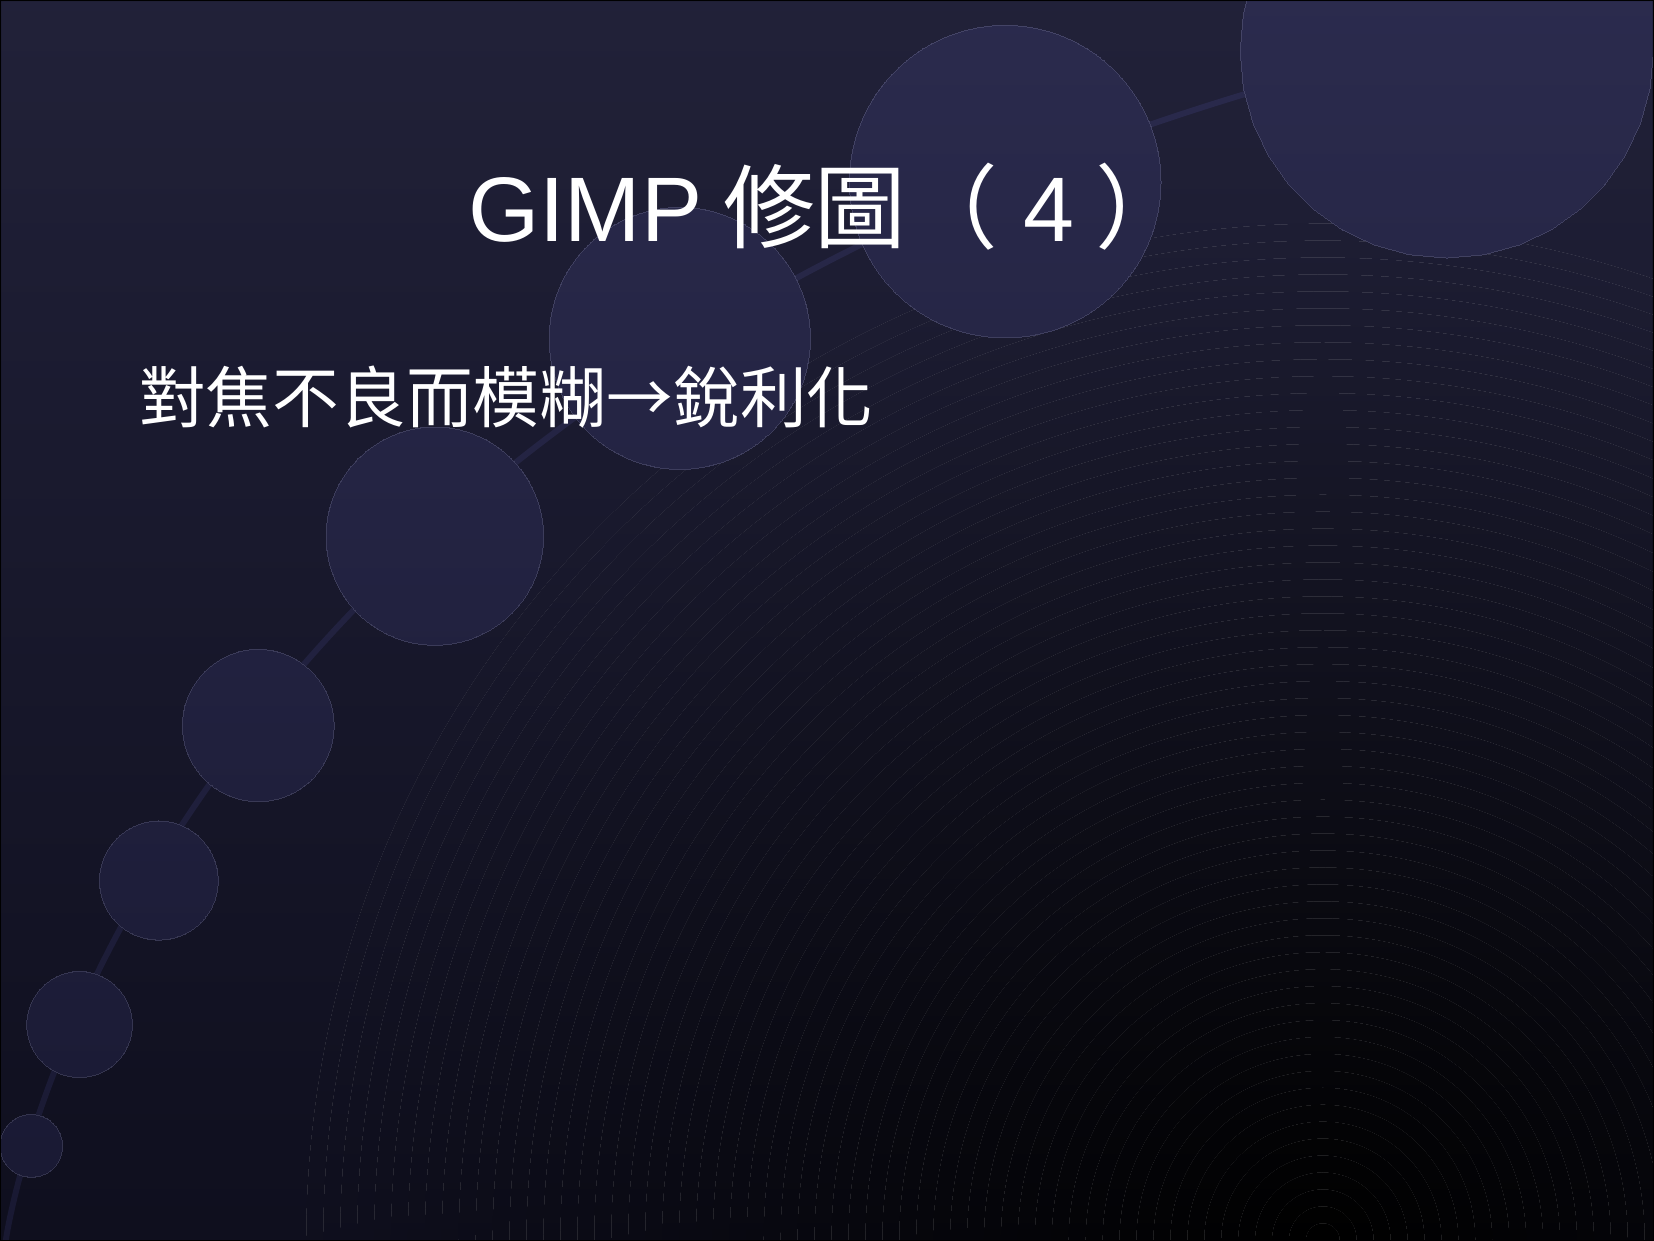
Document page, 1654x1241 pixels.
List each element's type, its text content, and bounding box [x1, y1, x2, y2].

title GIMP修圖（4） [121, 102, 1534, 311]
list 對焦不良而模糊→銳利化 [121, 344, 1534, 1127]
